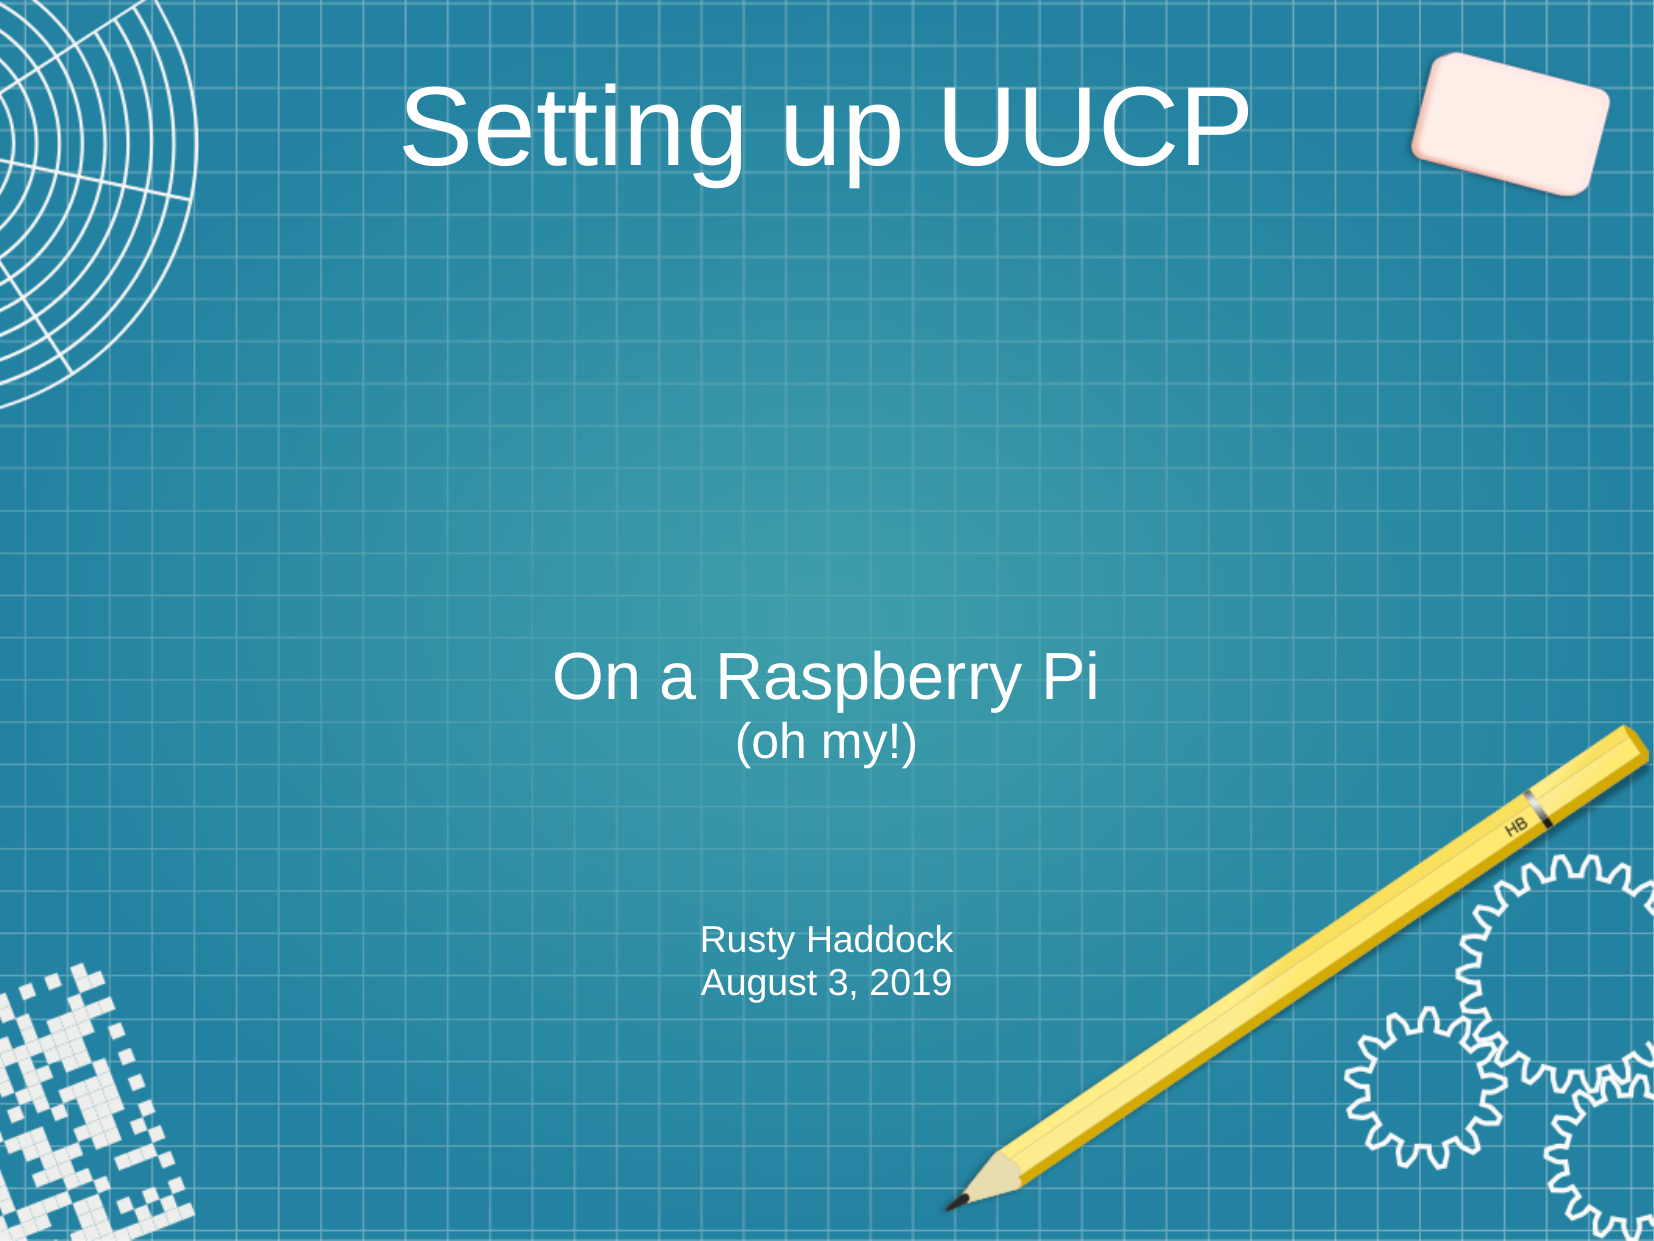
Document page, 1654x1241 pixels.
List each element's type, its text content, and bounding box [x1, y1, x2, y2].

picture [0, 0, 1654, 1241]
subtitle On a Raspberry Pi (oh my!) Rusty Haddock August 3, 2019 [82, 519, 1571, 1123]
title Setting up UUCP [389, 47, 1264, 205]
